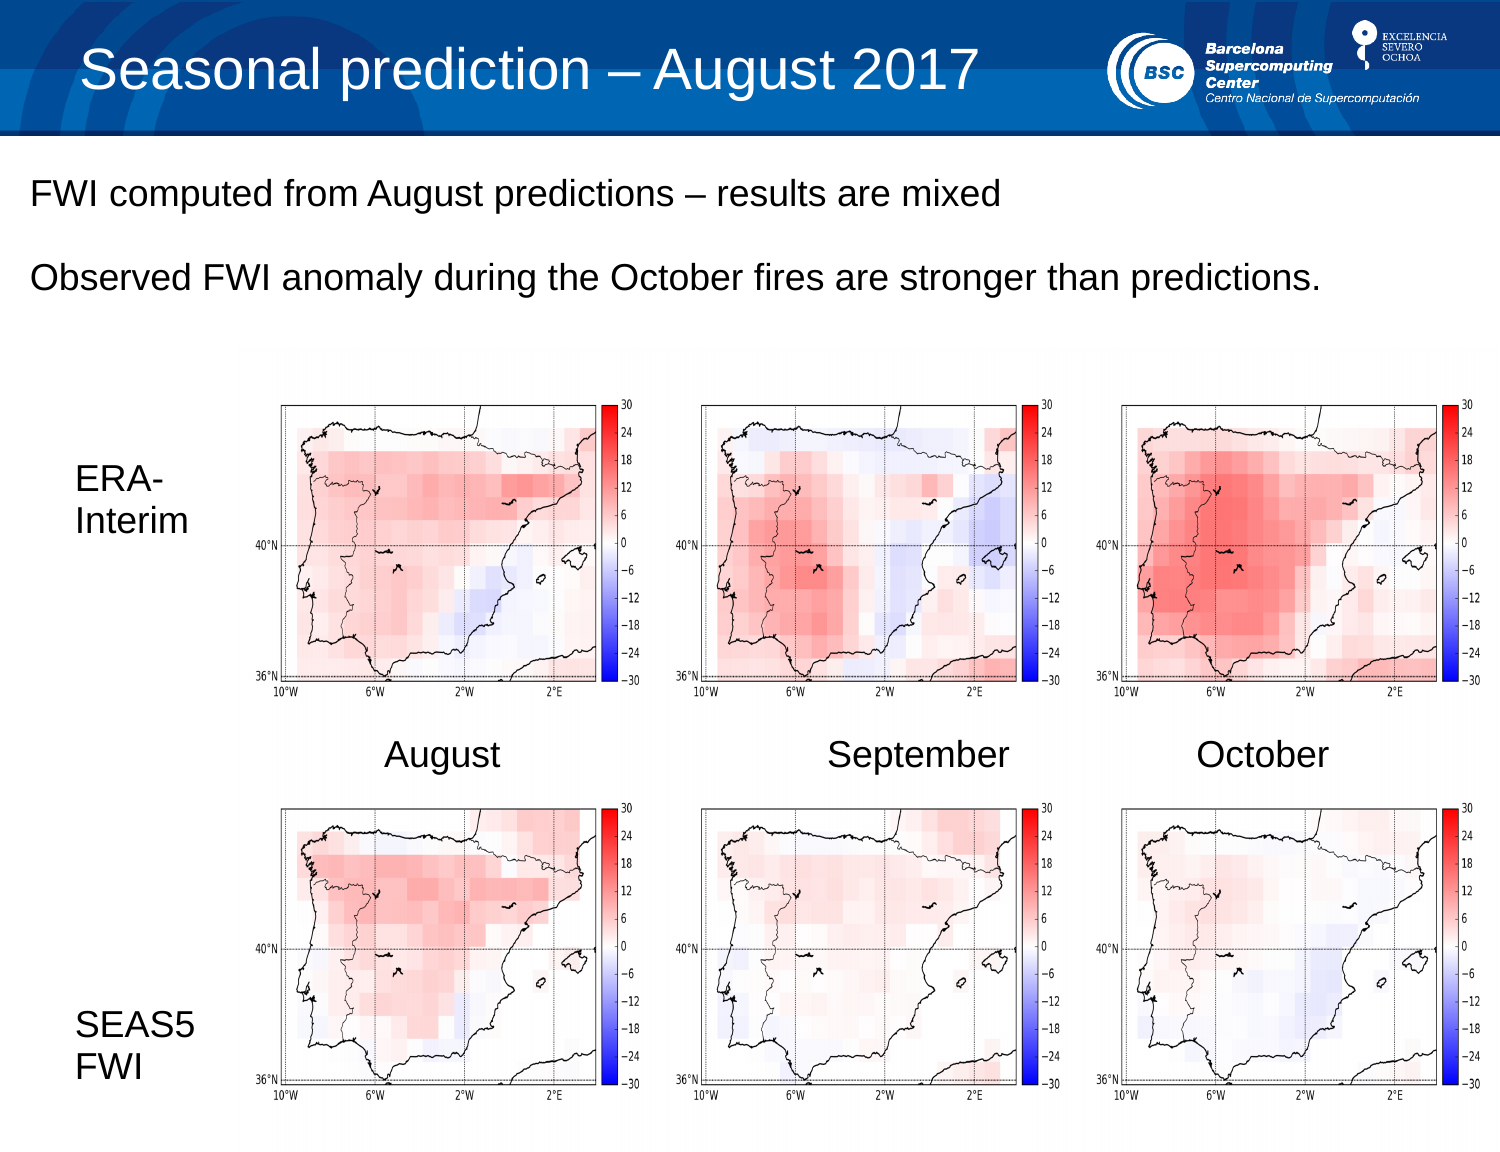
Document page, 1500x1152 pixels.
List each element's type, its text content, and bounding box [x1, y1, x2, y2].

text_box FWI computed from August predictions – results are mixed Observed FWI anomaly during the October fires are stronger than predictions. [15, 165, 1471, 462]
picture [237, 346, 1498, 726]
title Seasonal prediction – August 2017 [65, 23, 1081, 139]
text_box August September October [221, 726, 1500, 784]
picture [237, 784, 1498, 1152]
text_box ERA- Interim SEAS5 FWI [60, 450, 237, 1095]
picture [0, 0, 1500, 136]
